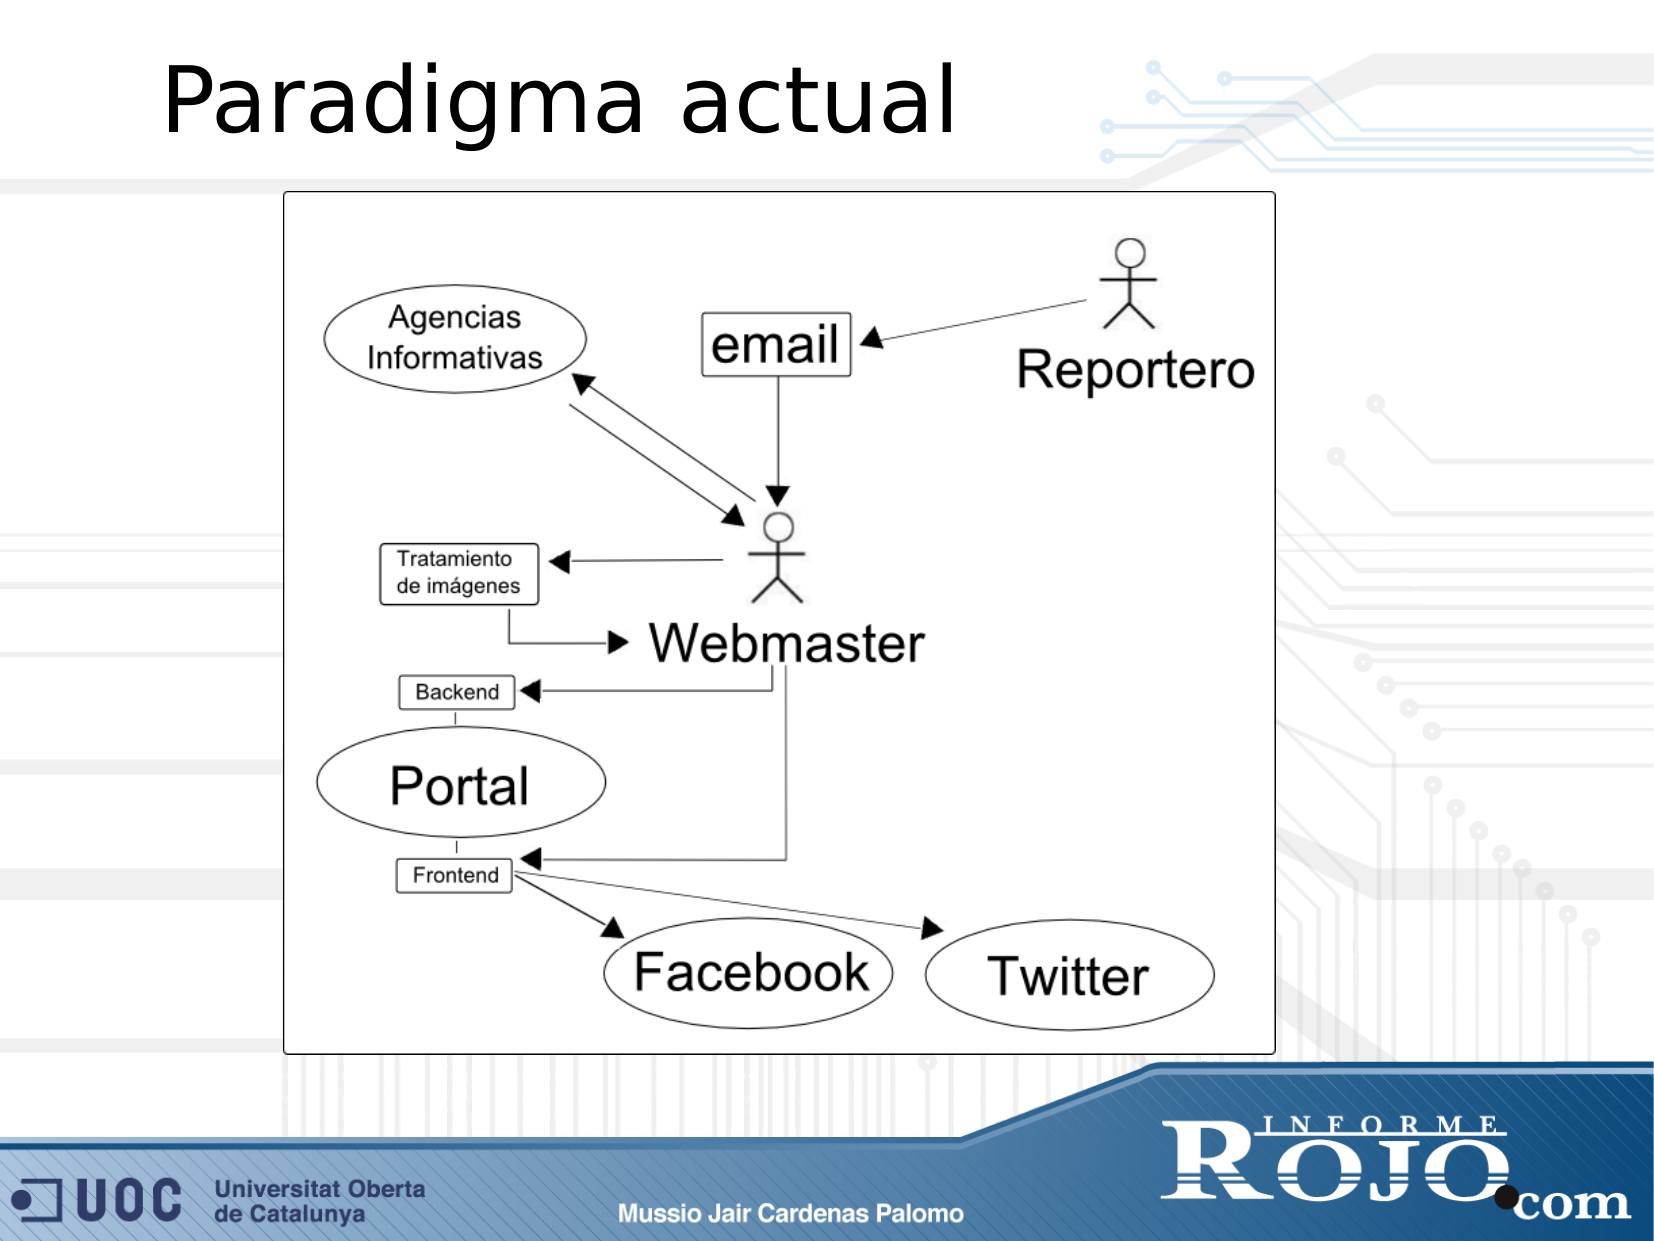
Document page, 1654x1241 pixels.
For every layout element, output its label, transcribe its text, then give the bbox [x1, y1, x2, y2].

picture [0, 0, 1654, 1241]
title Paradigma actual [0, 0, 1123, 201]
